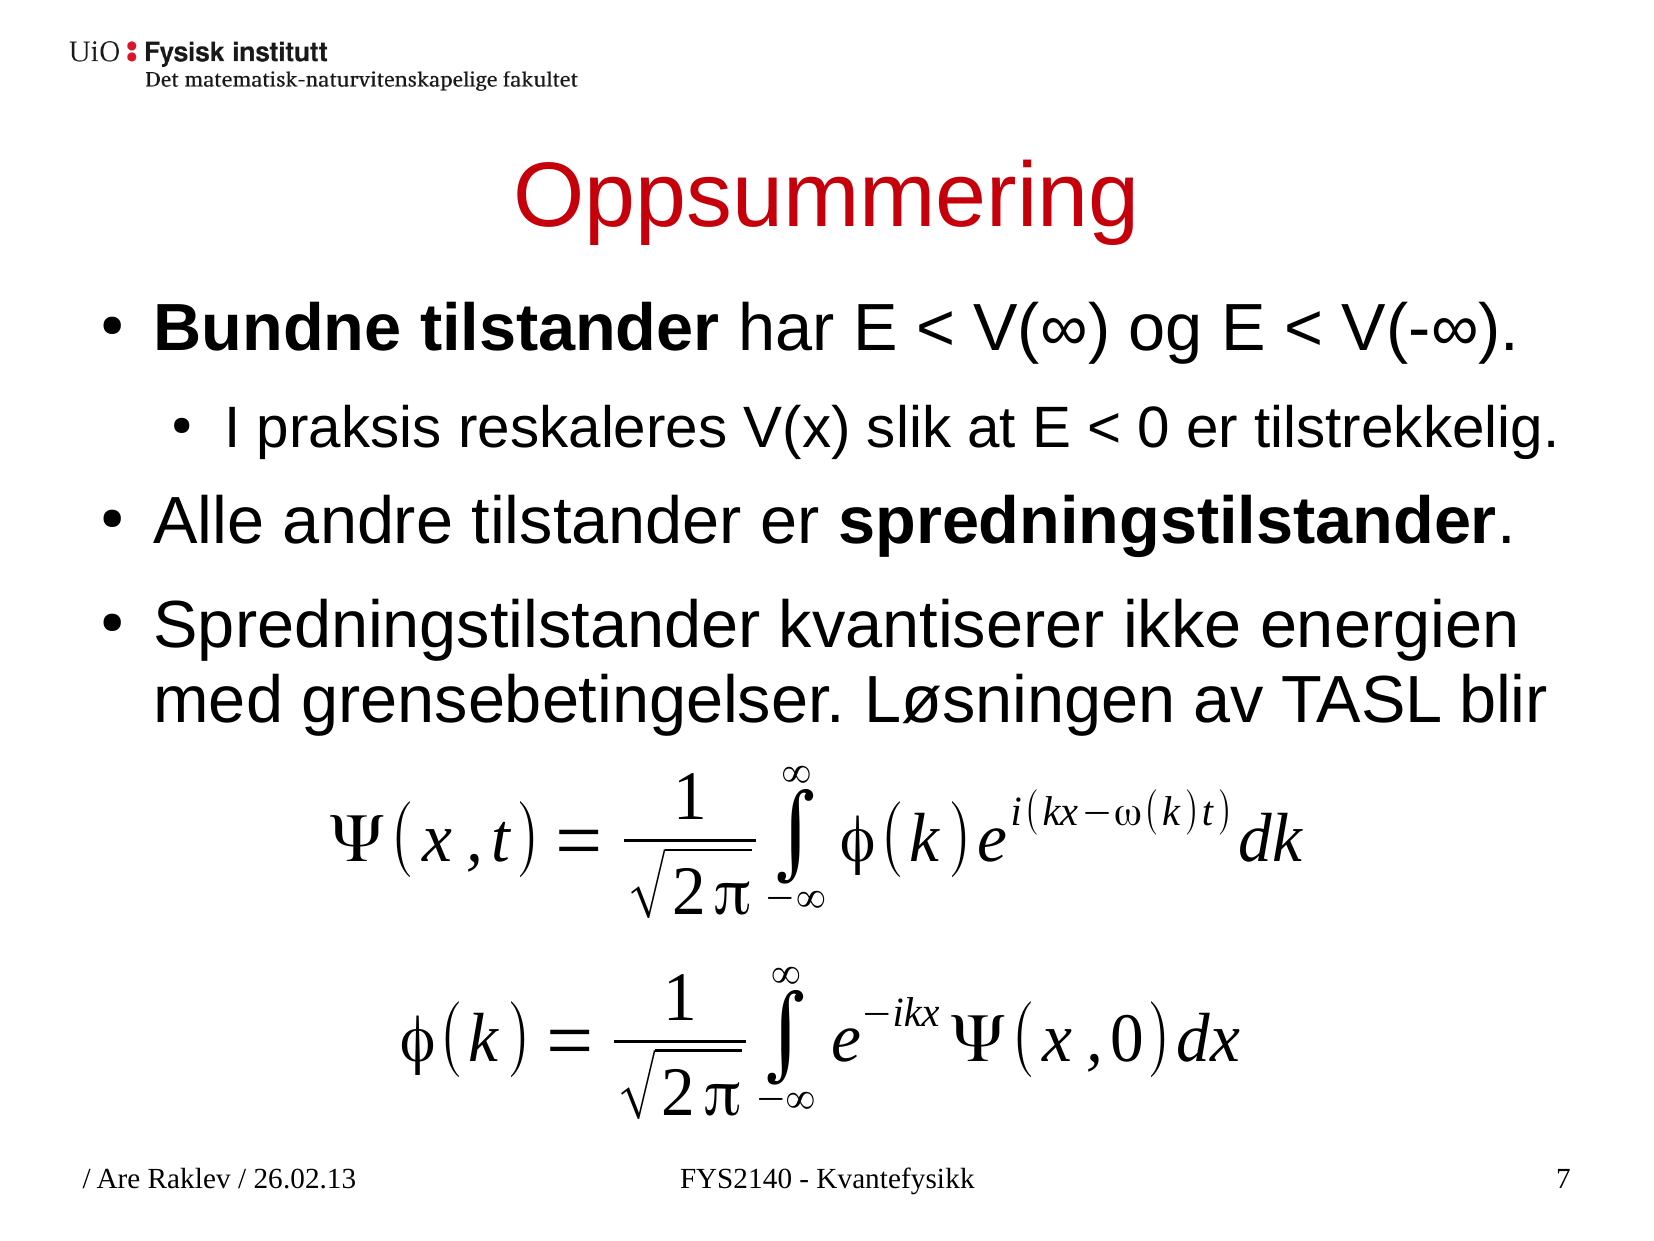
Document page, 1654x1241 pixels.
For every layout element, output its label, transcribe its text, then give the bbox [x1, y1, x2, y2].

picture [68, 37, 581, 93]
chart [392, 958, 1250, 1130]
title Oppsummering [82, 90, 1571, 290]
chart [321, 758, 1316, 929]
list Bundne tilstander har E < V(∞) og E < V(-∞). I praksis reskaleres V(x) slik at E < 0 er tilstrekkelig. Alle andre tilstander er spredningstilstander. Spredningstilstander kvantiserer ikke energien med grensebetingelser. Løsningen av TASL blir [82, 290, 1576, 1094]
